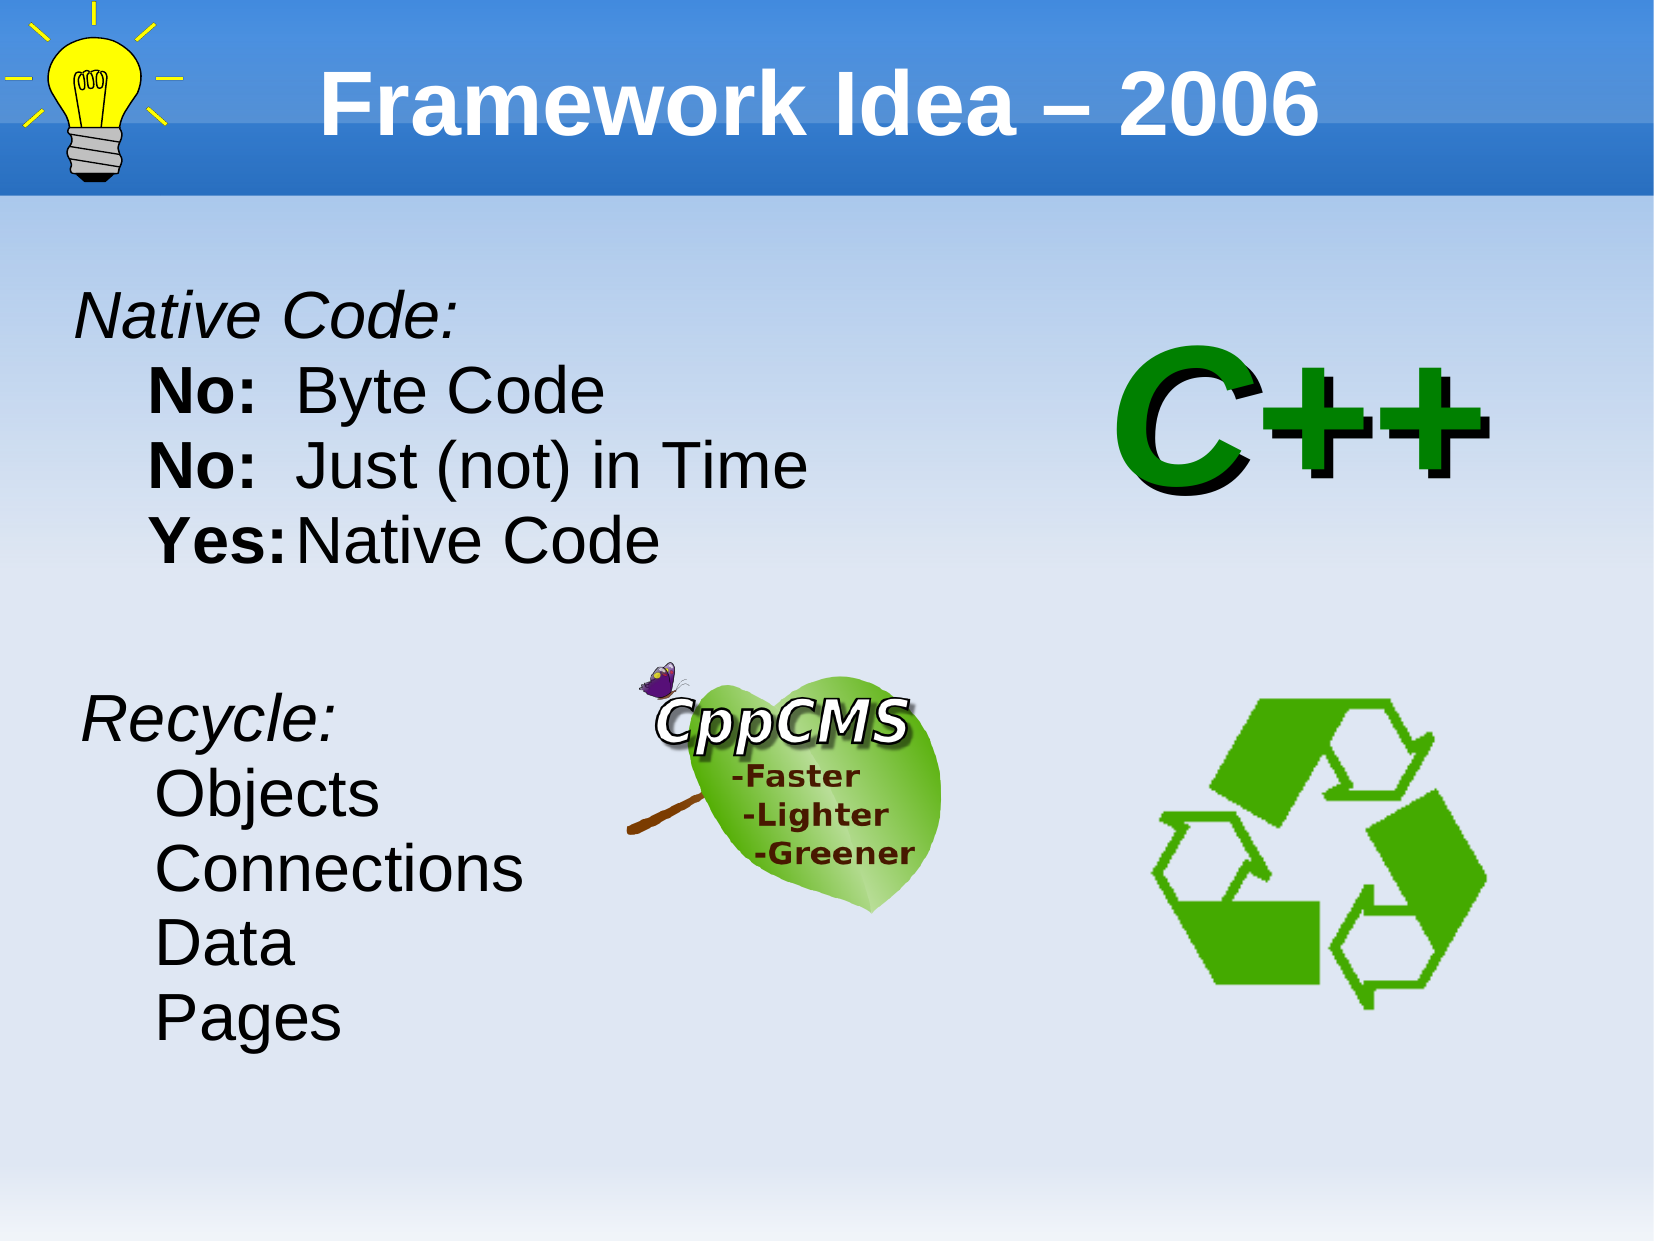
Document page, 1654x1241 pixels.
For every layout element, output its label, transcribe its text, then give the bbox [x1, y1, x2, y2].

picture [0, 0, 1654, 1241]
text_box Native Code: No: Byte Code No: Just (not) in Time Yes: Native Code [59, 271, 827, 586]
title Framework Idea – 2006 [76, 0, 1565, 208]
text_box Recycle: Objects Connections Data Pages [66, 673, 542, 1063]
text_box C++ [1092, 296, 1501, 536]
